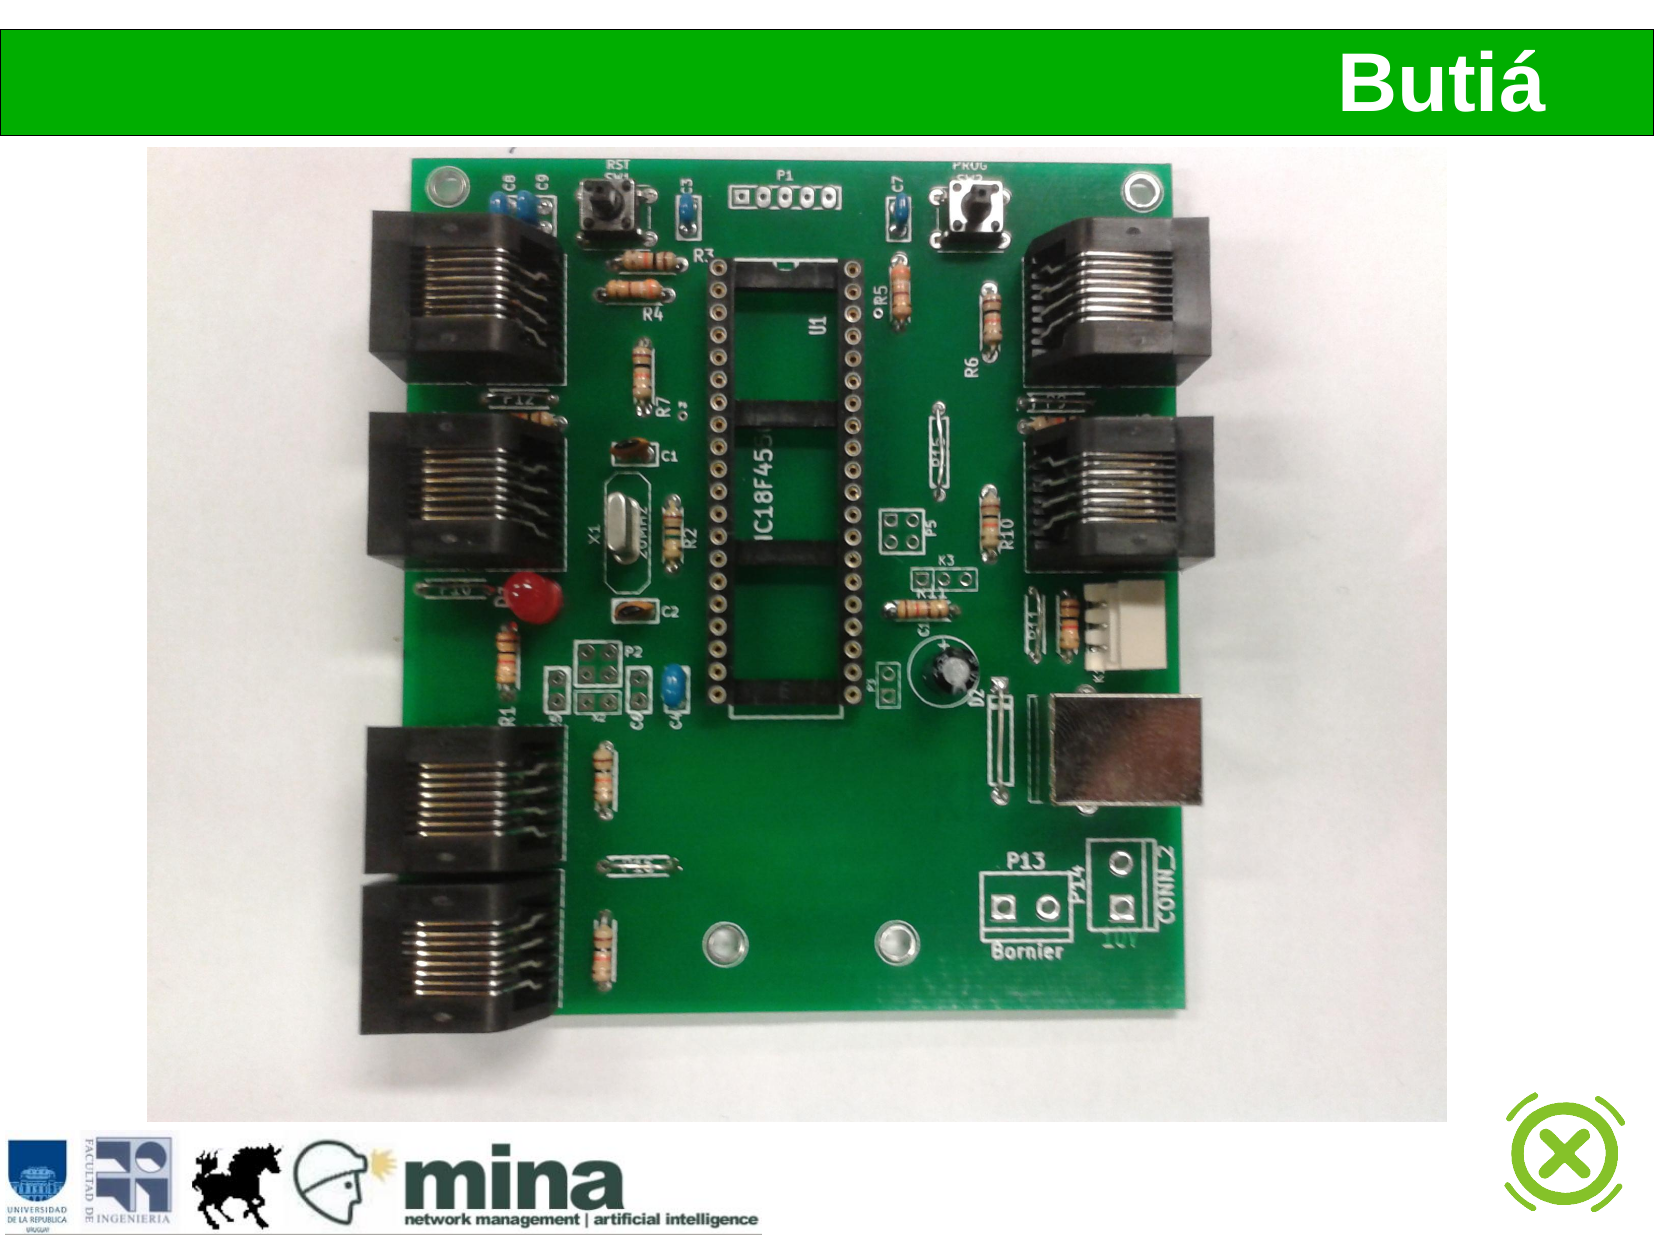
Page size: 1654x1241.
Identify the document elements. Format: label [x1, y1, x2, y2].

picture [147, 147, 1447, 1123]
picture [1504, 1092, 1625, 1212]
picture [5, 1130, 762, 1235]
